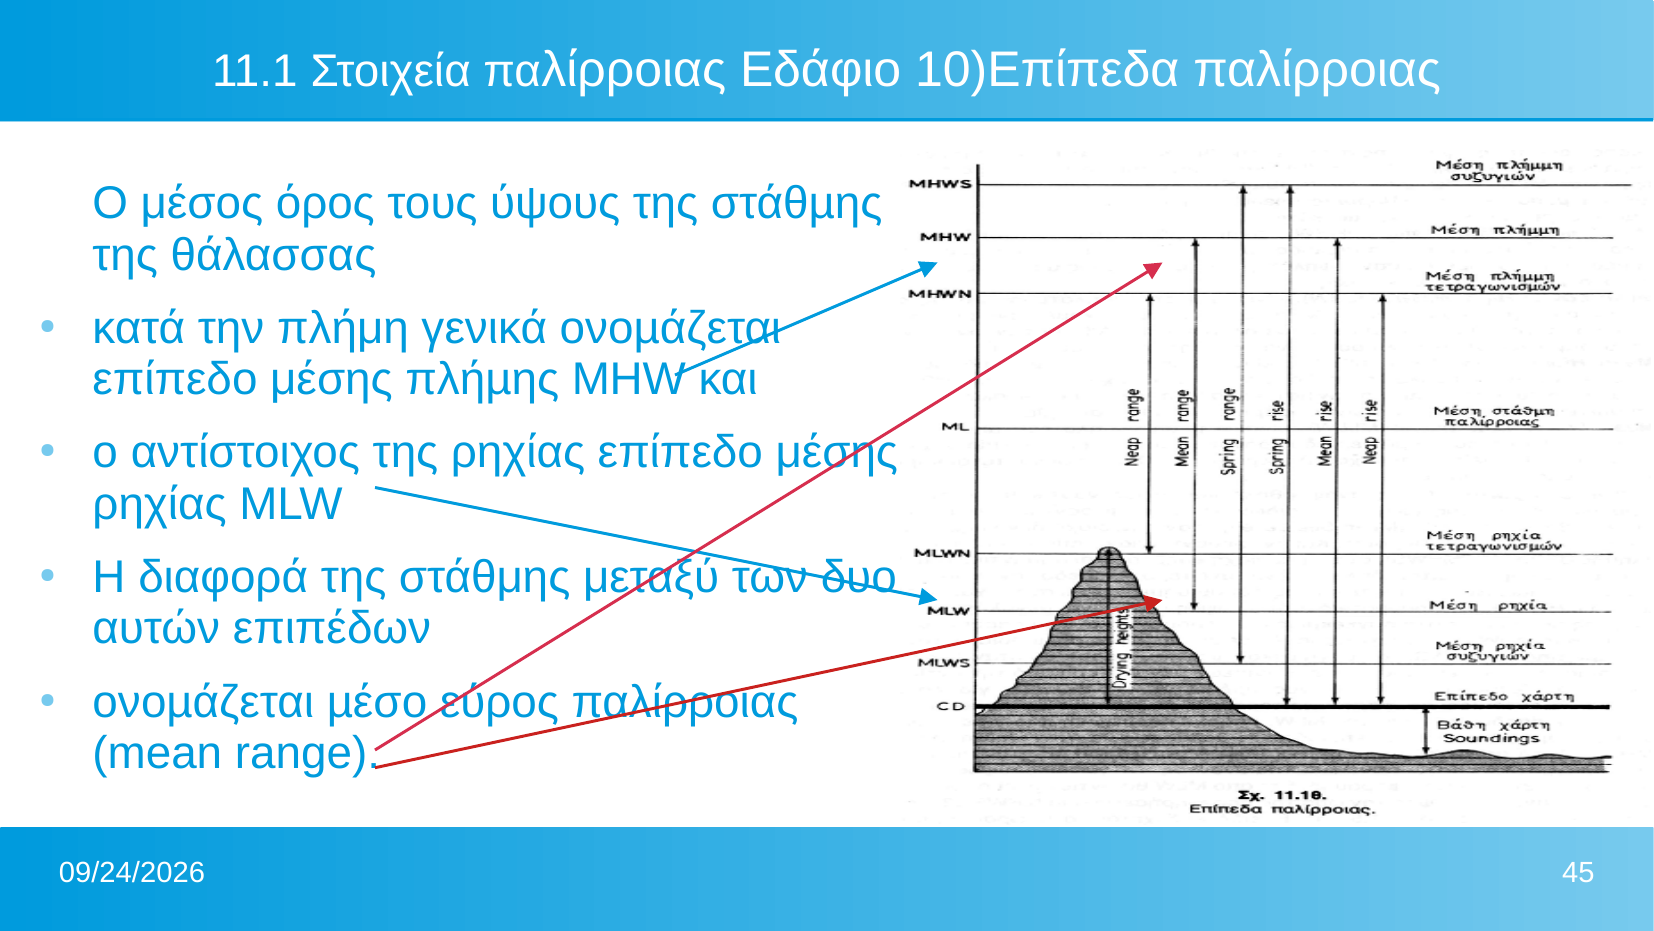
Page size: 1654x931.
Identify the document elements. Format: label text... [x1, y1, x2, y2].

list Ο μέσος όρος τους ύψους της στάθµης της θάλασσας κατά την πλήμη γενικά ονοµάζεται επίπεδο μέσης πλήµης ΜΗW και ο αντίστοιχος της ρηχίας επίπεδο μέσης ρηχίας MLW Η διαφορά της στάθμης μεταξύ των δυο αυτών επιπέδων ονοµάζεται µέσο εύρος παλίρροιας (mean range). [701, 428, 900, 590]
title 11.1 Στοιχεία παλίρροιας Εδάφιο 10)Επίπεδα παλίρροιας [59, 29, 1595, 108]
list Ο μέσος όρος τους ύψους της στάθµης της θάλασσας κατά την πλήμη γενικά ονοµάζεται επίπεδο μέσης πλήµης ΜΗW και ο αντίστοιχος της ρηχίας επίπεδο μέσης ρηχίας MLW Η διαφορά της στάθμης μεταξύ των δυο αυτών επιπέδων ονοµάζεται µέσο εύρος παλίρροιας (mean range). [21, 177, 900, 768]
list Ο μέσος όρος τους ύψους της στάθµης της θάλασσας κατά την πλήμη γενικά ονοµάζεται επίπεδο μέσης πλήµης ΜΗW και ο αντίστοιχος της ρηχίας επίπεδο μέσης ρηχίας MLW Η διαφορά της στάθμης μεταξύ των δυο αυτών επιπέδων ονοµάζεται µέσο εύρος παλίρροιας (mean range). [386, 658, 900, 768]
picture [900, 149, 1651, 826]
